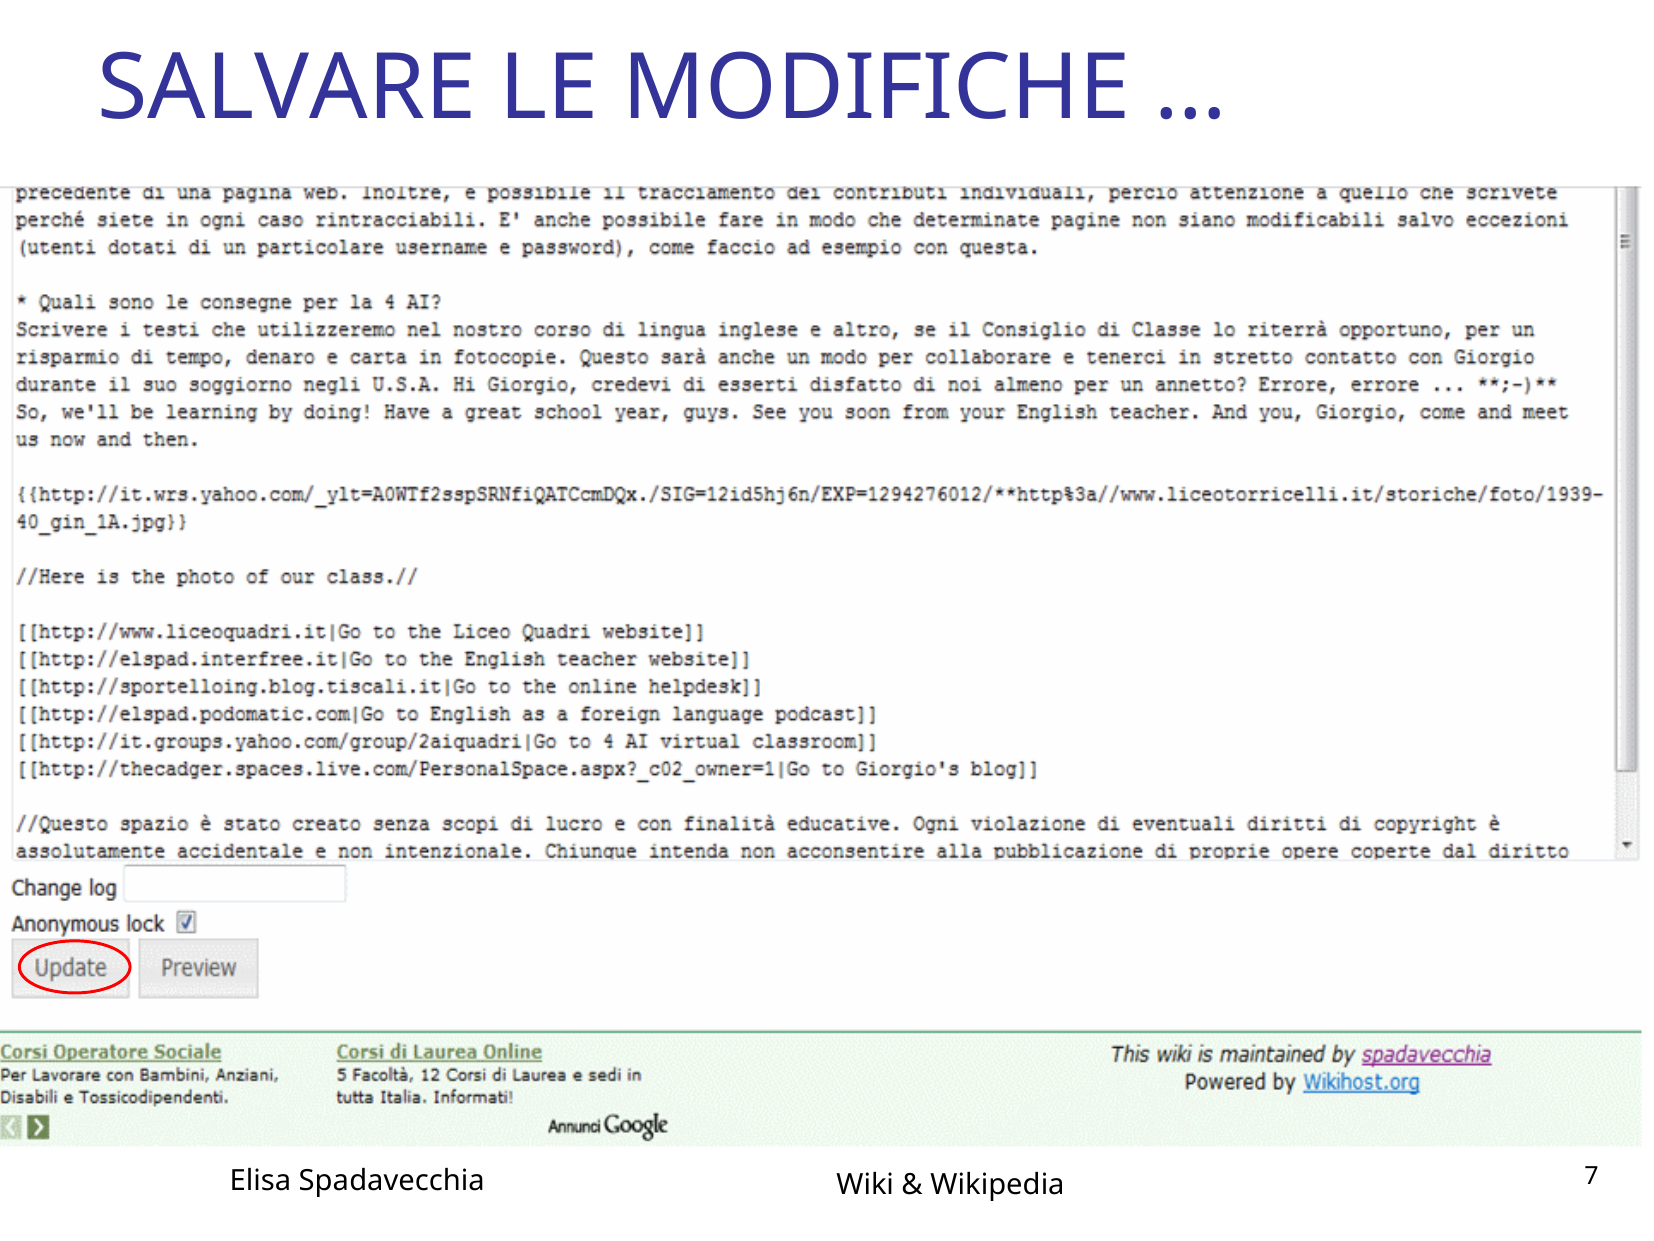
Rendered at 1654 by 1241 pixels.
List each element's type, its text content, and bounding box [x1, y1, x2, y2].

text_box Elisa Spadavecchia [214, 1153, 749, 1237]
title SALVARE LE MODIFICHE … [82, 0, 1571, 186]
text_box Wiki & Wikipedia [644, 1157, 1257, 1241]
picture [0, 185, 1647, 1150]
text_box <numero> [1529, 1151, 1654, 1194]
